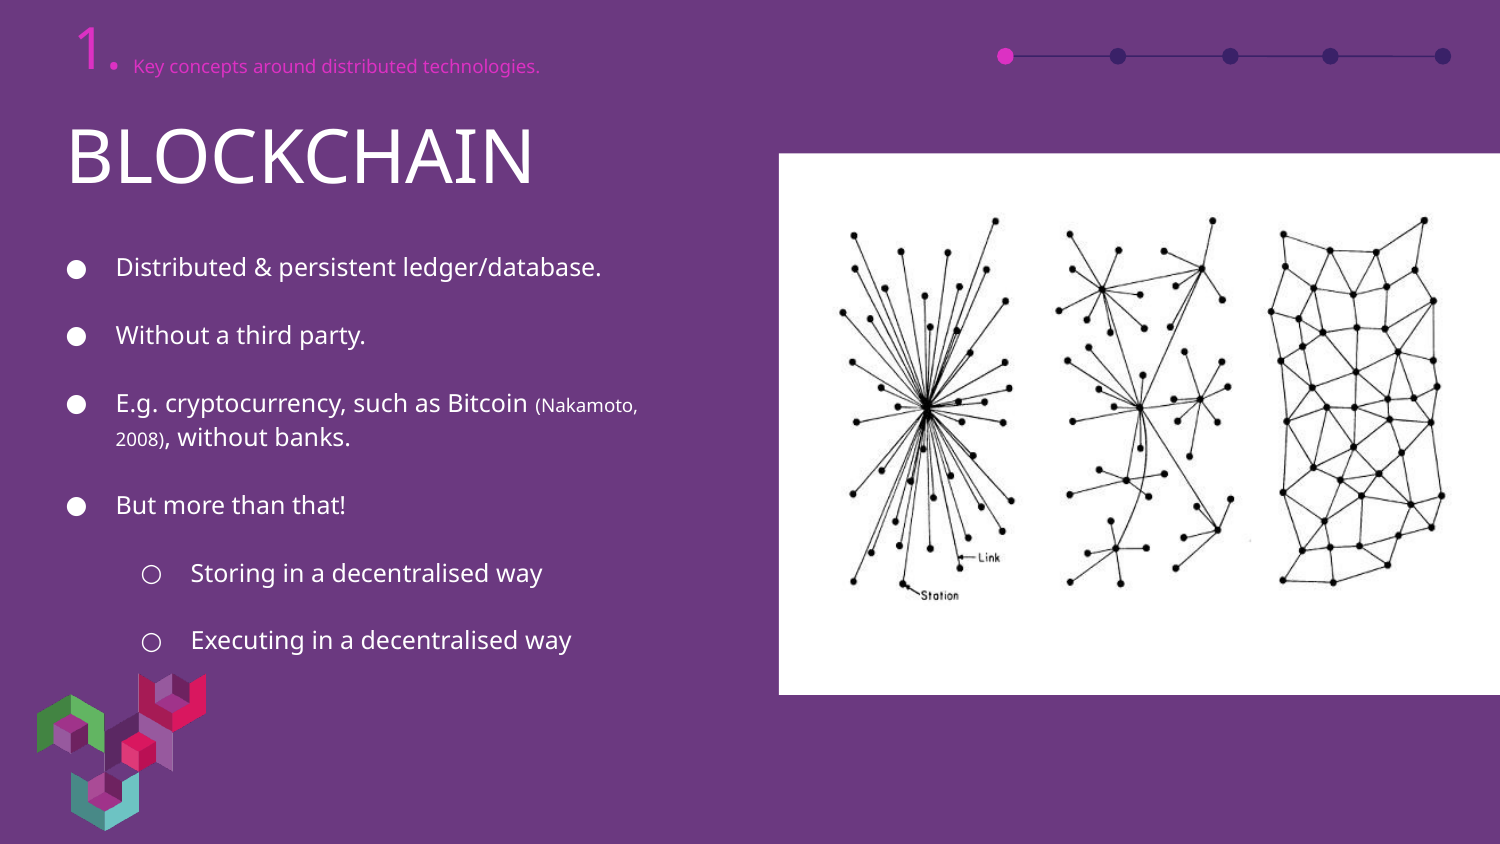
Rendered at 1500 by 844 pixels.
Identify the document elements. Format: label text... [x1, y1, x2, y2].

text_box [1222, 57, 1239, 65]
text_box [1109, 47, 1126, 55]
text_box [1434, 47, 1452, 65]
text_box [1322, 47, 1339, 55]
list Key concepts around distributed technologies. [118, 37, 707, 86]
text_box [1322, 58, 1339, 65]
text_box [1222, 47, 1239, 55]
title BLOCKCHAIN [50, 94, 715, 251]
picture [37, 673, 206, 831]
text_box [778, 153, 1500, 695]
title 1. [58, 0, 140, 102]
list Distributed & persistent ledger/database. Without a third party. E.g. cryptocurrency, such as Bitcoin (Nakamoto, 2008), without banks. But more than that! Storing in a decentralised way Executing in a decentralised way [25, 232, 666, 581]
picture [805, 203, 1488, 606]
text_box [997, 47, 1014, 65]
text_box [1109, 57, 1127, 65]
